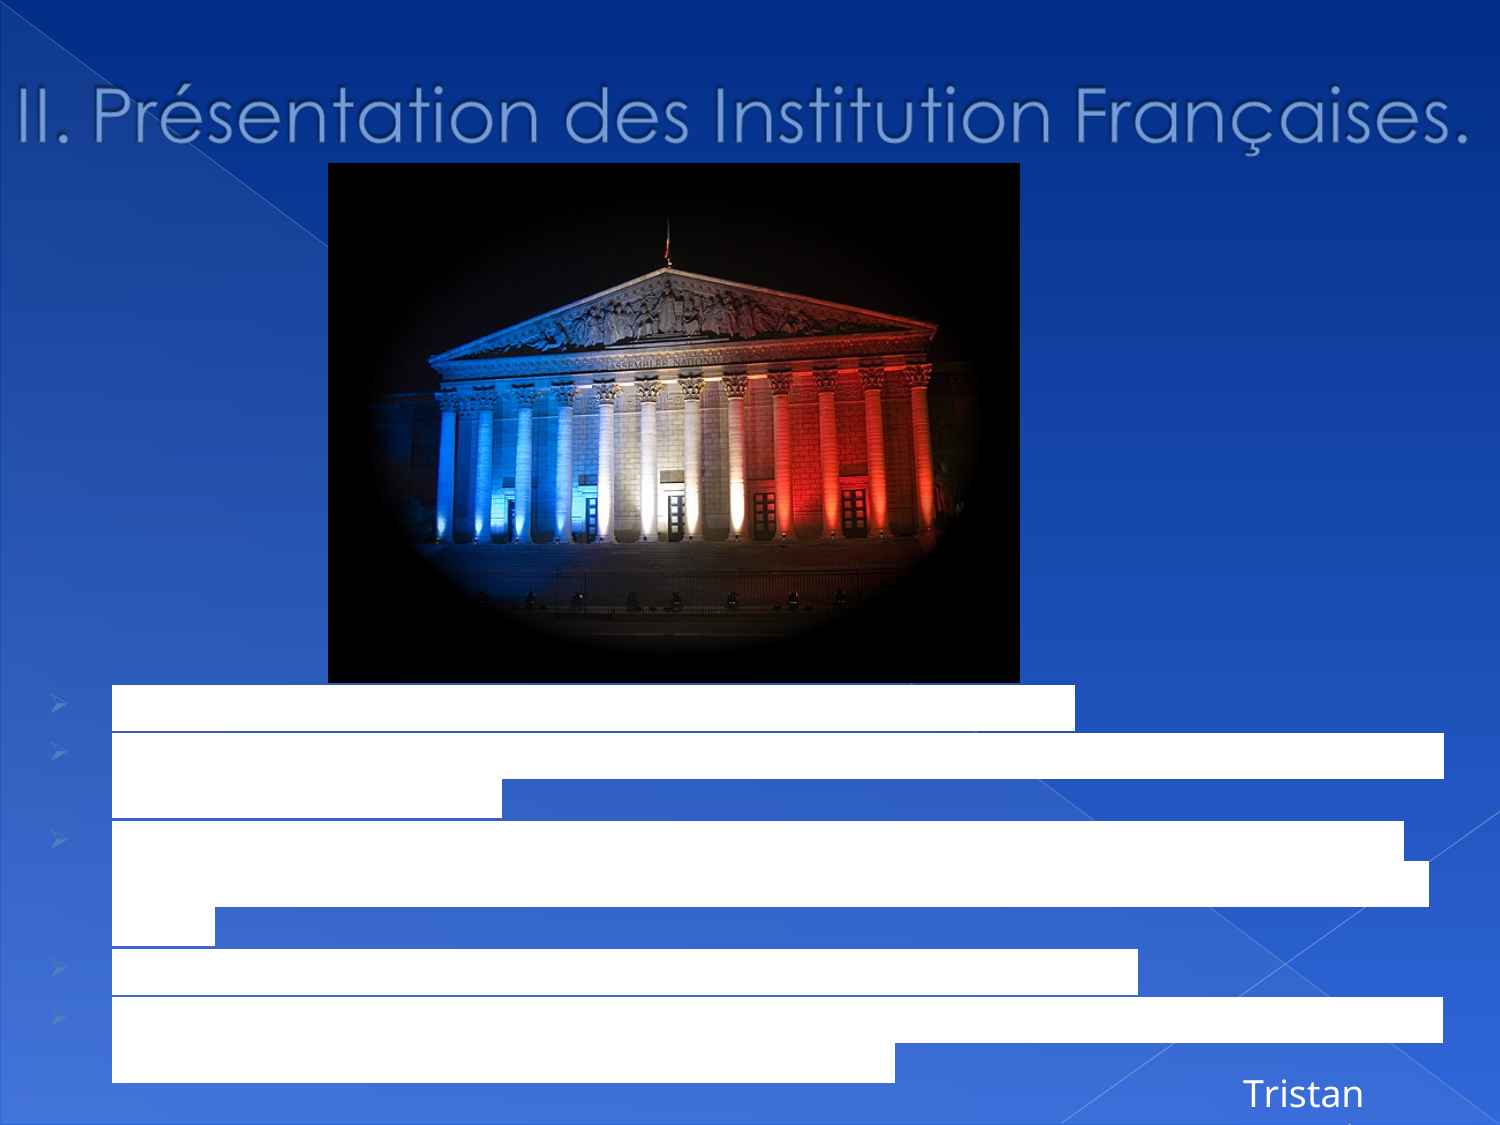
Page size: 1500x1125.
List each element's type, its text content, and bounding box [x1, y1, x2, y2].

text_box Tristan Romain [1228, 1063, 1500, 1125]
list Se sont des structures qui permettent de gérer la démocratie. Elles sont: Le pouvoir exécutif, le pouvoir législatif, les autorités juridictionnelles et les collectivités territoriales. Elles sont dirigés par: Le chef de l’Etat, le premier ministre et son gouvernement, le président de l’assemblée nationale, le président du Sénat, l’assemblée nationale et le sénat. Elles servent à respecter les lois grâce au texte de la Constitution. Elles ont été mis en concepts (Constitution et Institution) en 1789 lors de la révolution françaises, lorsque l’Etat est passé en démocratie. [23, 679, 1477, 1102]
picture [0, 0, 1500, 683]
